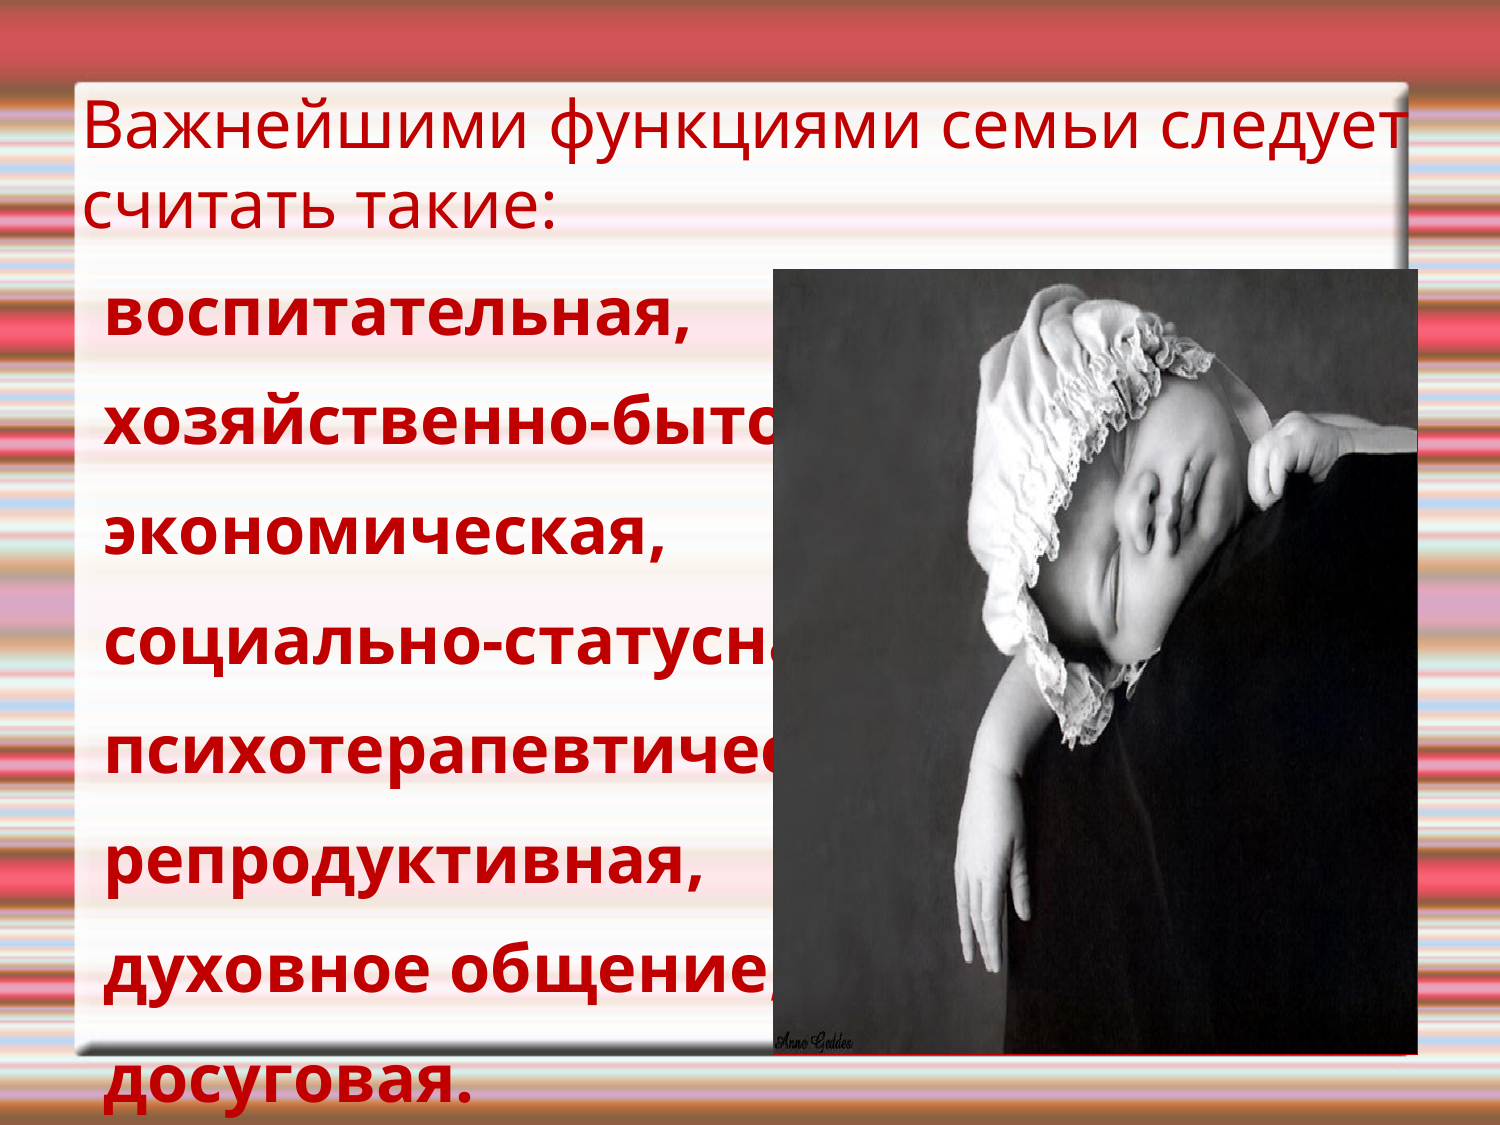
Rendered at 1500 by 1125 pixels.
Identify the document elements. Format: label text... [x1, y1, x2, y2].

picture [0, 0, 1500, 1125]
title Важнейшими функциями семьи следует считать такие: [66, 75, 1492, 213]
list воспитательная, хозяйственно-бытовая, экономическая, социально-статусная, психотерапевтическая, репродуктивная, духовное общение, досуговая. [88, 261, 1500, 1004]
